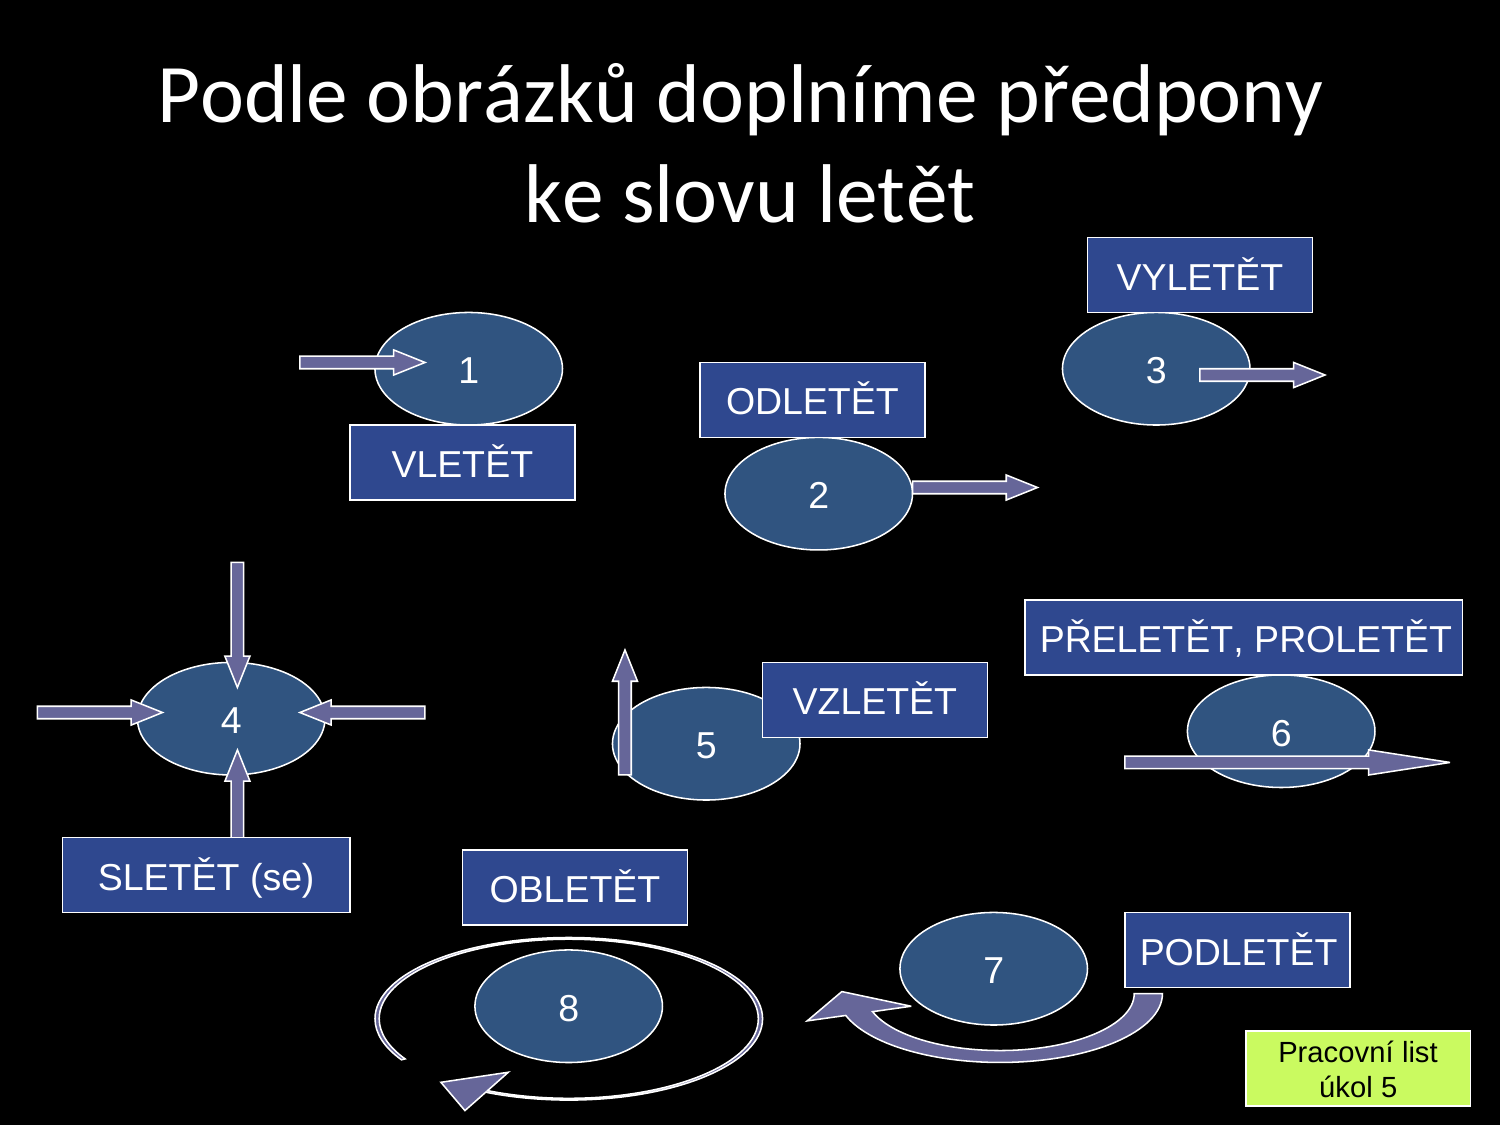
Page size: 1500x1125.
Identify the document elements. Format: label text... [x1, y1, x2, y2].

text_box [612, 649, 638, 775]
text_box 5 [612, 724, 618, 763]
text_box SLETĚT (se) [62, 837, 350, 913]
text_box 3 [1062, 313, 1250, 426]
text_box [1199, 362, 1326, 388]
text_box 6 [1211, 769, 1351, 788]
text_box [224, 749, 250, 837]
text_box VZLETĚT [762, 662, 988, 738]
text_box 6 [1187, 676, 1375, 756]
text_box 4 [137, 662, 325, 775]
text_box ODLETĚT [699, 362, 925, 438]
text_box [299, 699, 425, 726]
text_box VYLETĚT [1087, 237, 1313, 313]
text_box 2 [724, 438, 913, 550]
text_box PŘELETĚT, PROLETĚT [1025, 600, 1463, 676]
text_box PODLETĚT [1125, 912, 1351, 988]
text_box 8 [474, 949, 663, 1063]
text_box [1124, 749, 1450, 775]
text_box [375, 937, 763, 1111]
text_box [912, 474, 1038, 501]
text_box 5 [628, 687, 801, 801]
text_box OBLETĚT [462, 849, 688, 925]
text_box 1 [374, 312, 563, 425]
text_box VLETĚT [350, 425, 576, 501]
text_box [224, 562, 250, 688]
title Podle obrázků doplníme předpony ke slovu letět [75, 31, 1426, 247]
text_box 7 [899, 912, 1088, 1026]
text_box Pracovní list úkol 5 [1245, 1030, 1471, 1106]
text_box [807, 991, 1163, 1063]
text_box [299, 349, 426, 376]
text_box [37, 699, 163, 726]
